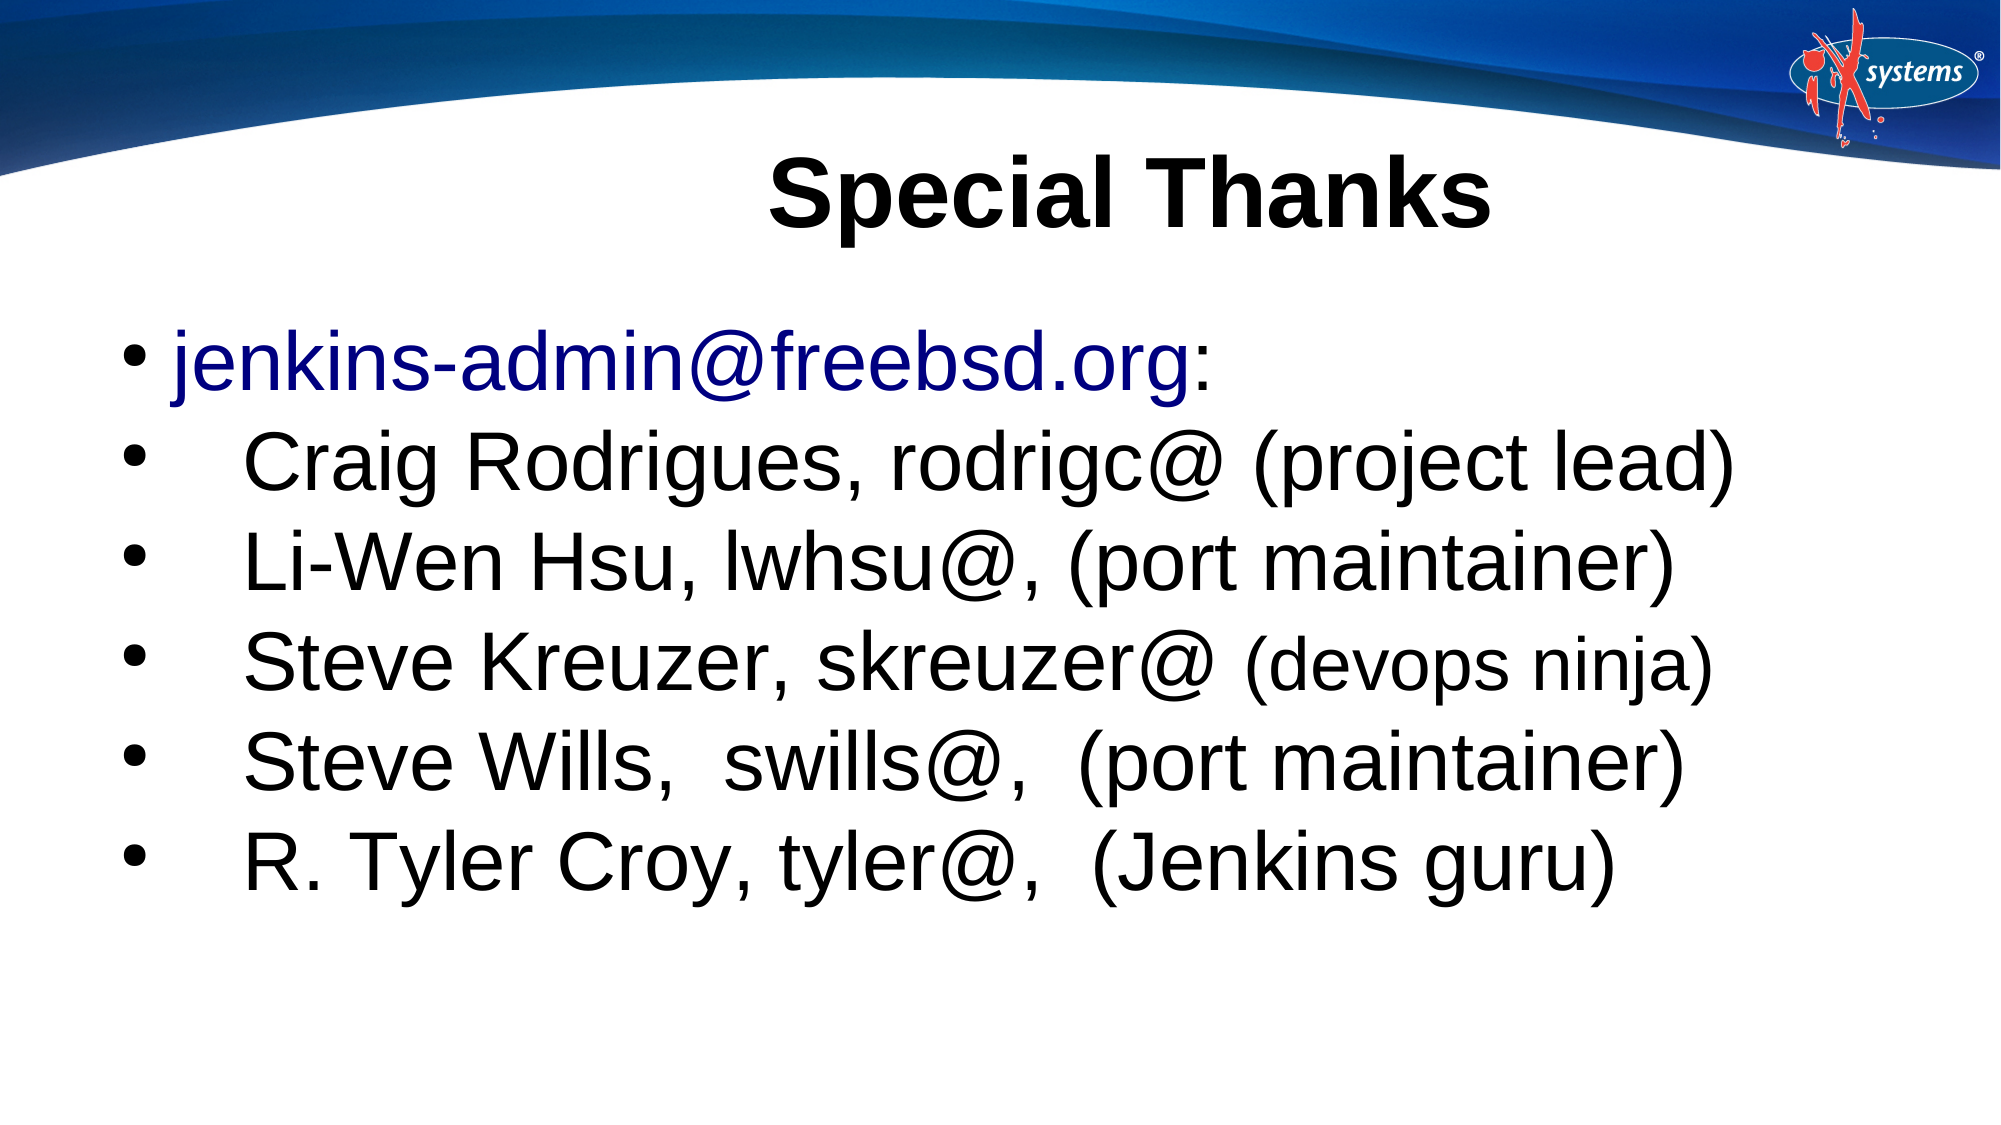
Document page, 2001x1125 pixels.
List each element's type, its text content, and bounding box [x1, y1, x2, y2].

text_box jenkins-admin@freebsd.org: Craig Rodrigues, rodrigc@ (project lead) Li-Wen Hsu, lwhsu@, (port maintainer) Steve Kreuzer, skreuzer@ (devops ninja) Steve Wills, swills@, (port maintainer) R. Tyler Croy, tyler@, (Jenkins guru) [104, 299, 1760, 795]
picture [0, 0, 2001, 1125]
text_box Special Thanks [753, 120, 1143, 255]
